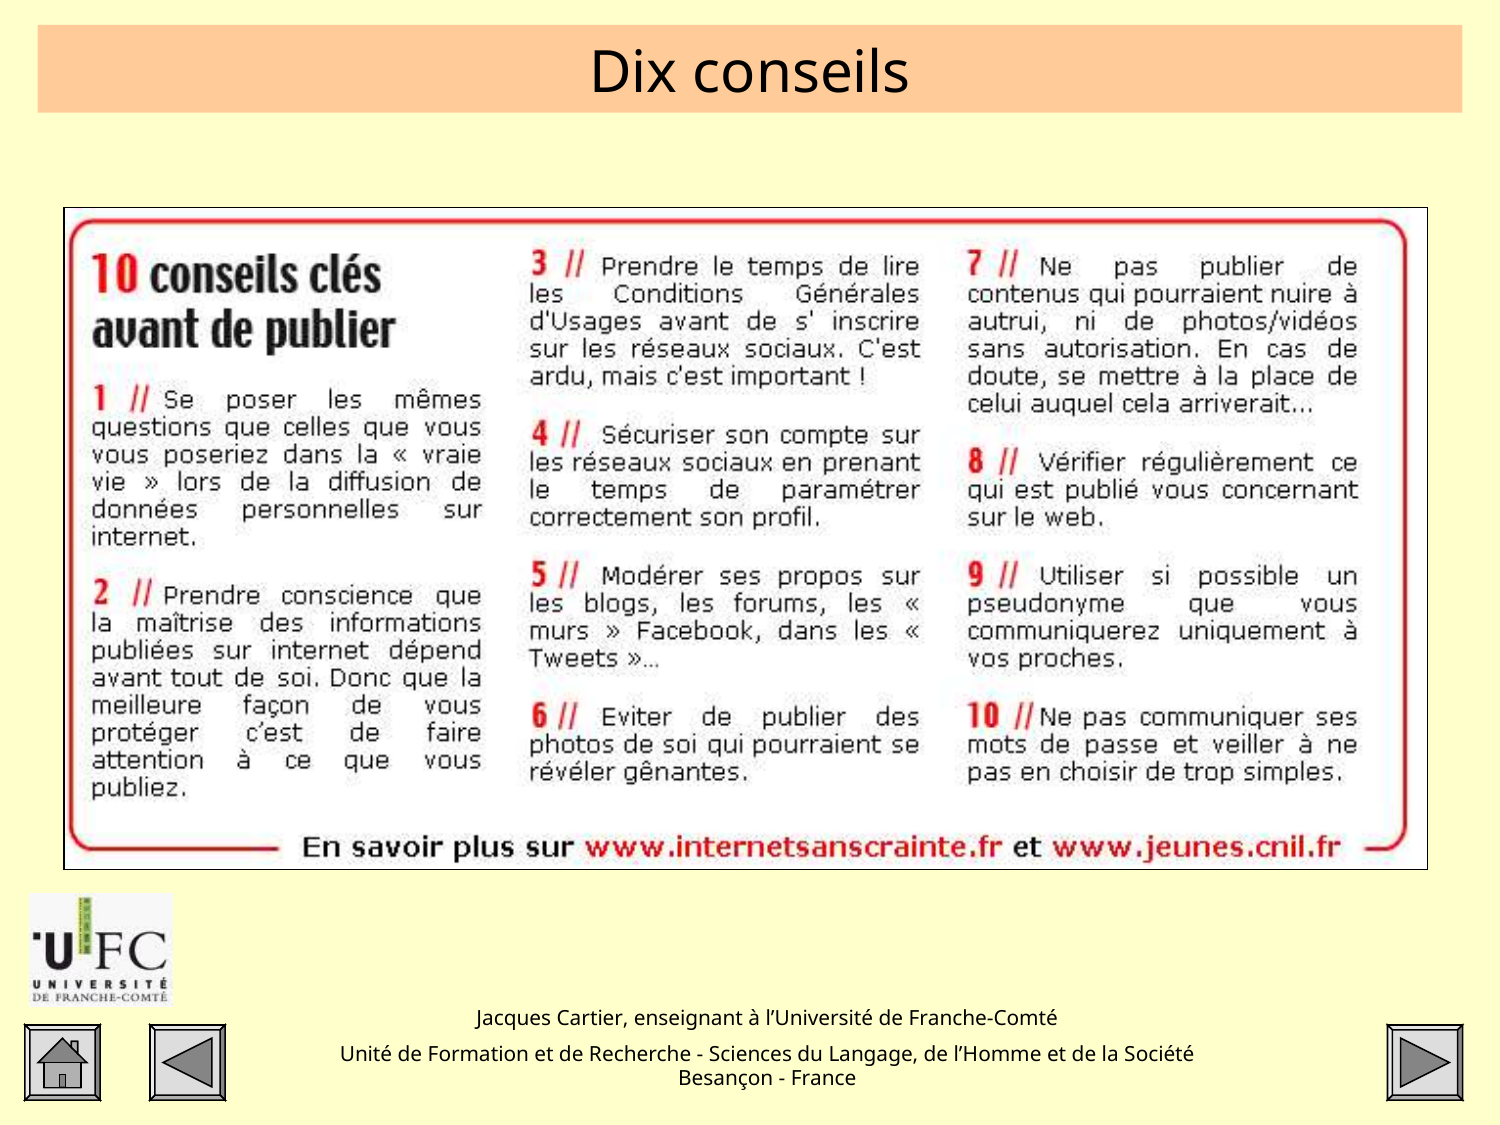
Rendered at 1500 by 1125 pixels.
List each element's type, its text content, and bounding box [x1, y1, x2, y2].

title Dix conseils [37, 24, 1463, 113]
picture [29, 893, 173, 1007]
picture [64, 208, 1427, 869]
